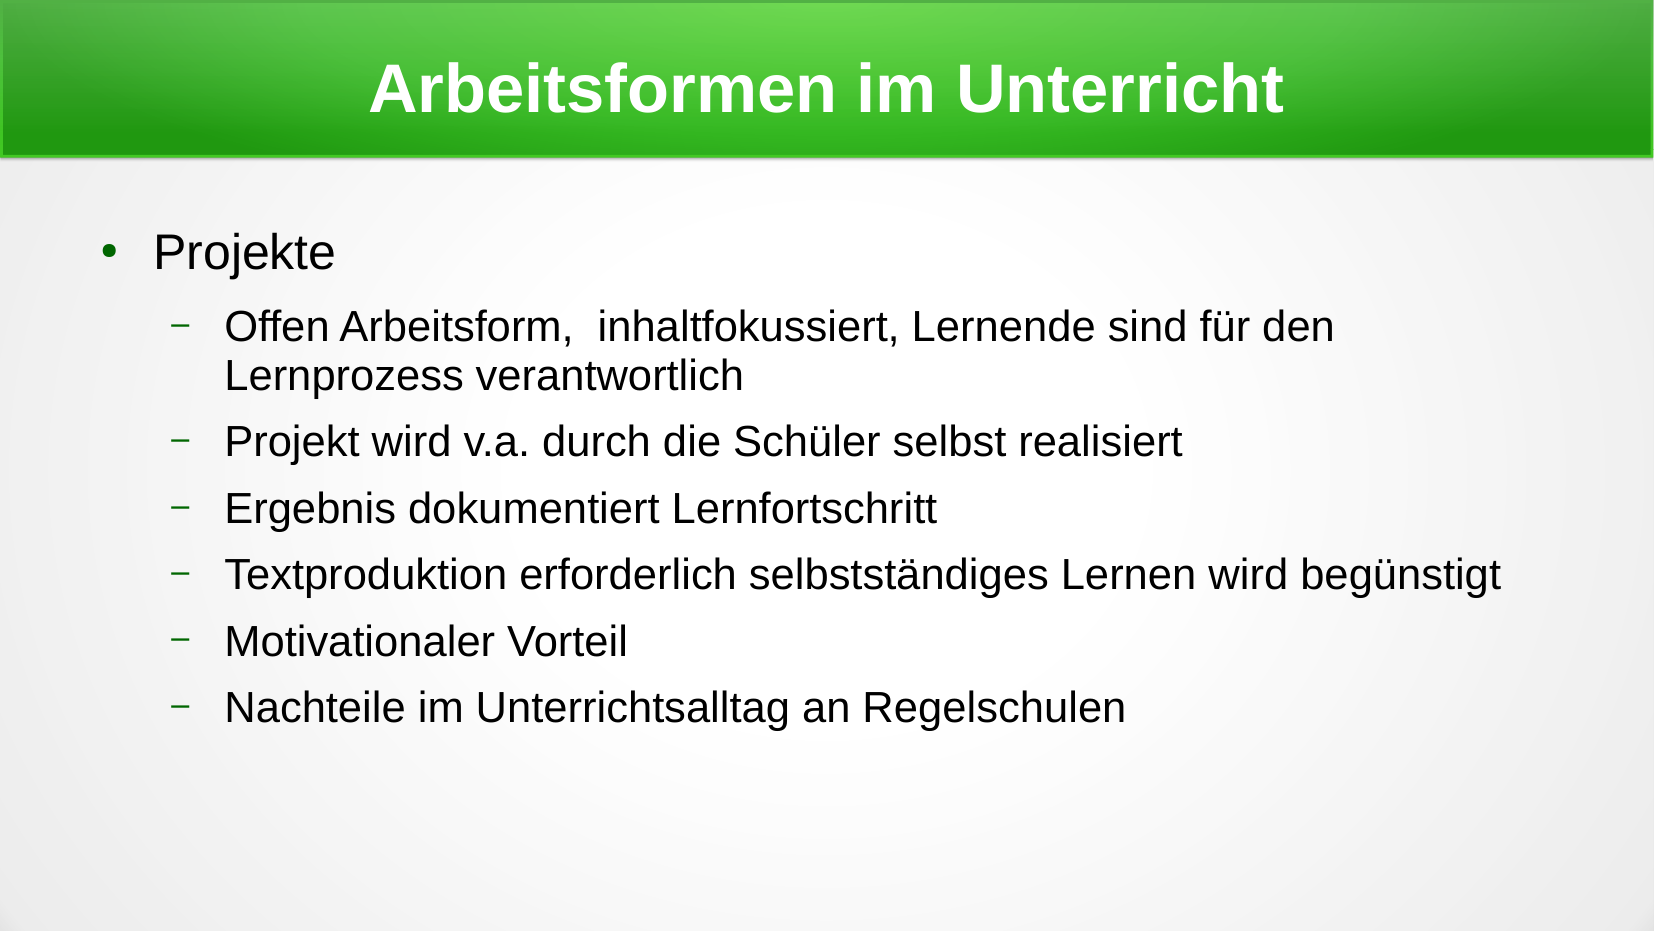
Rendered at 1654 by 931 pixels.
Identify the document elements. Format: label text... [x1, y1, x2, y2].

list Projekte Offen Arbeitsform, inhaltfokussiert, Lernende sind für den Lernprozess verantwortlich Projekt wird v.a. durch die Schüler selbst realisiert Ergebnis dokumentiert Lernfortschritt Textproduktion erforderlich selbstständiges Lernen wird begünstigt Motivationaler Vorteil Nachteile im Unterrichtsalltag an Regelschulen [82, 224, 1571, 764]
title Arbeitsformen im Unterricht [82, 35, 1571, 142]
